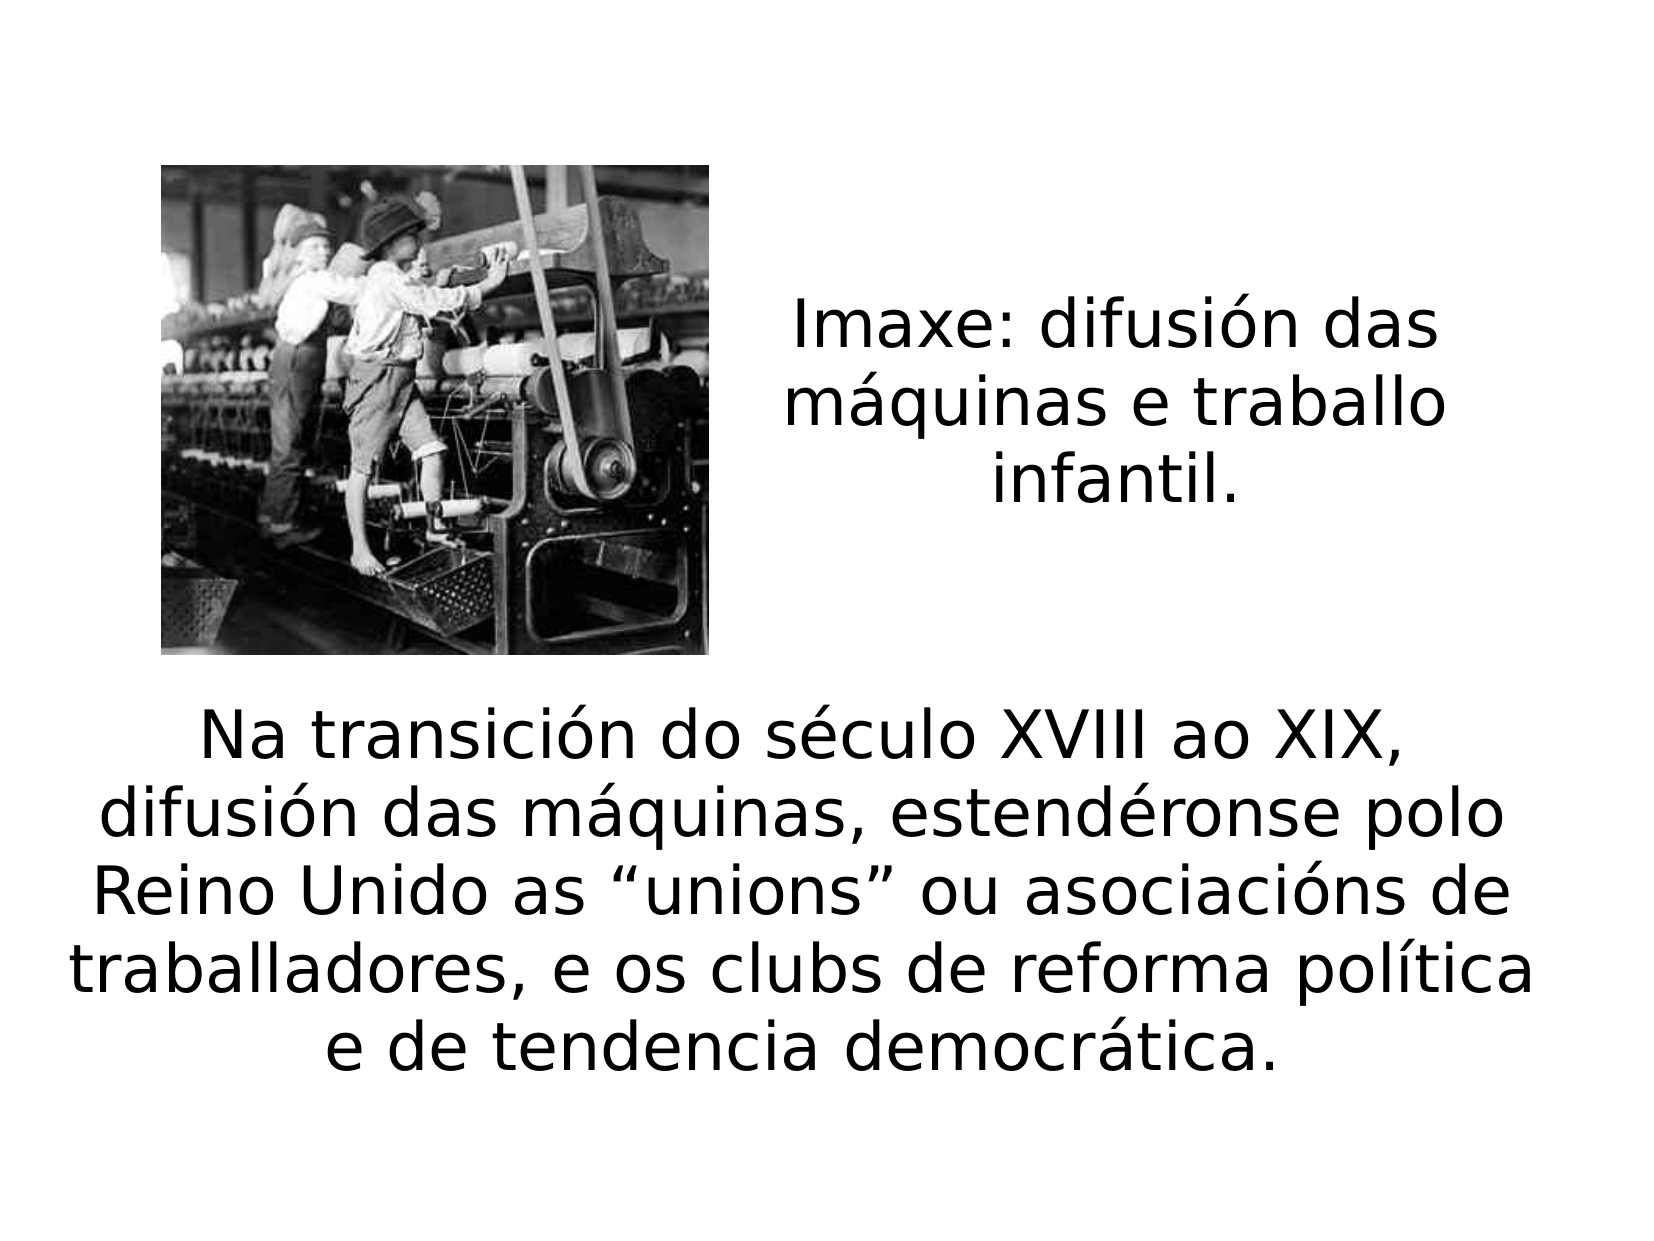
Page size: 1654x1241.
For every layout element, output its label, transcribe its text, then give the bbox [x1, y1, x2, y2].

subtitle Na transición do século XVIII ao XIX, difusión das máquinas, estendéronse polo Reino Unido as “unions” ou asociacións de traballadores, e os clubs de reforma política e de tendencia democrática. [59, 696, 1548, 1086]
picture [161, 165, 709, 655]
text_box Imaxe: difusión das máquinas e traballo infantil. [767, 189, 1465, 615]
